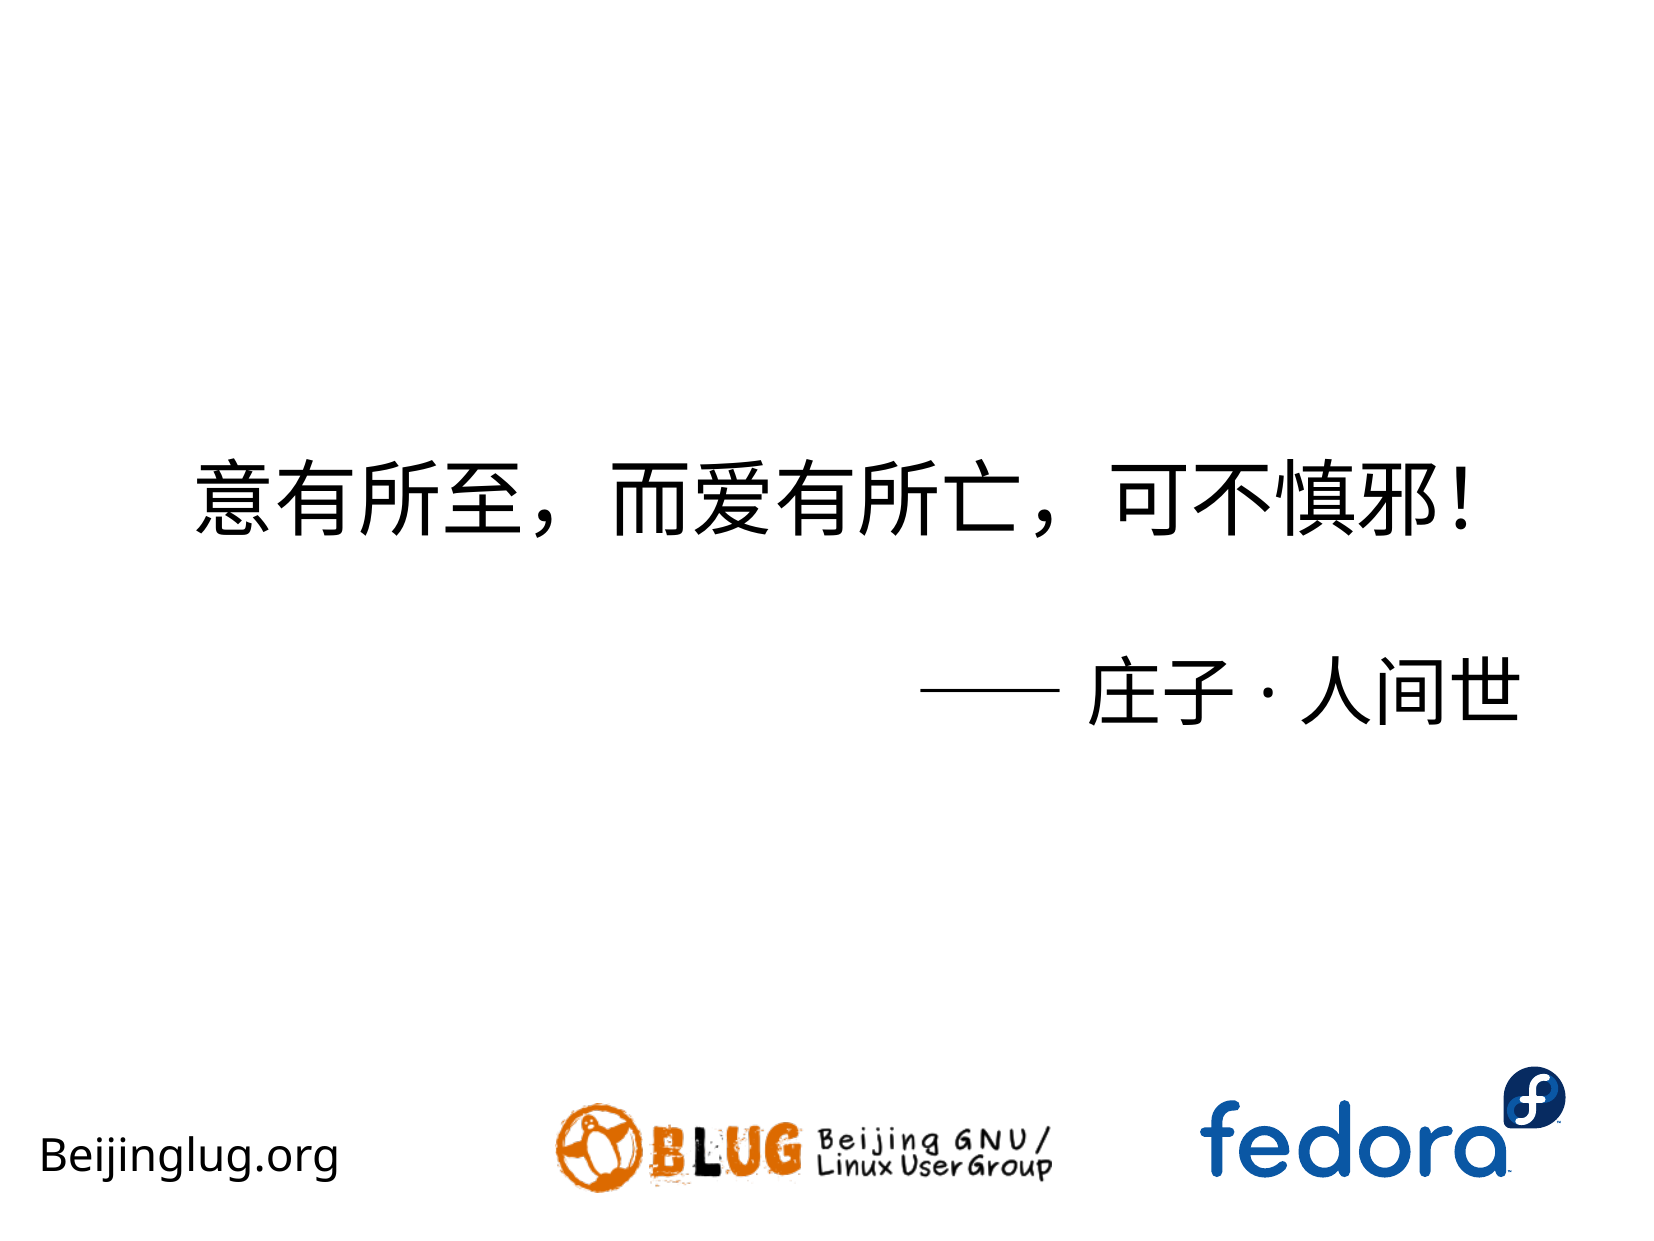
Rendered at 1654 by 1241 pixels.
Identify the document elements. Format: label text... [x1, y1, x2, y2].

picture [555, 1103, 1052, 1193]
text_box 意有所至，而爱有所亡，可不慎邪！ ——庄子·人间世 [177, 425, 1539, 724]
